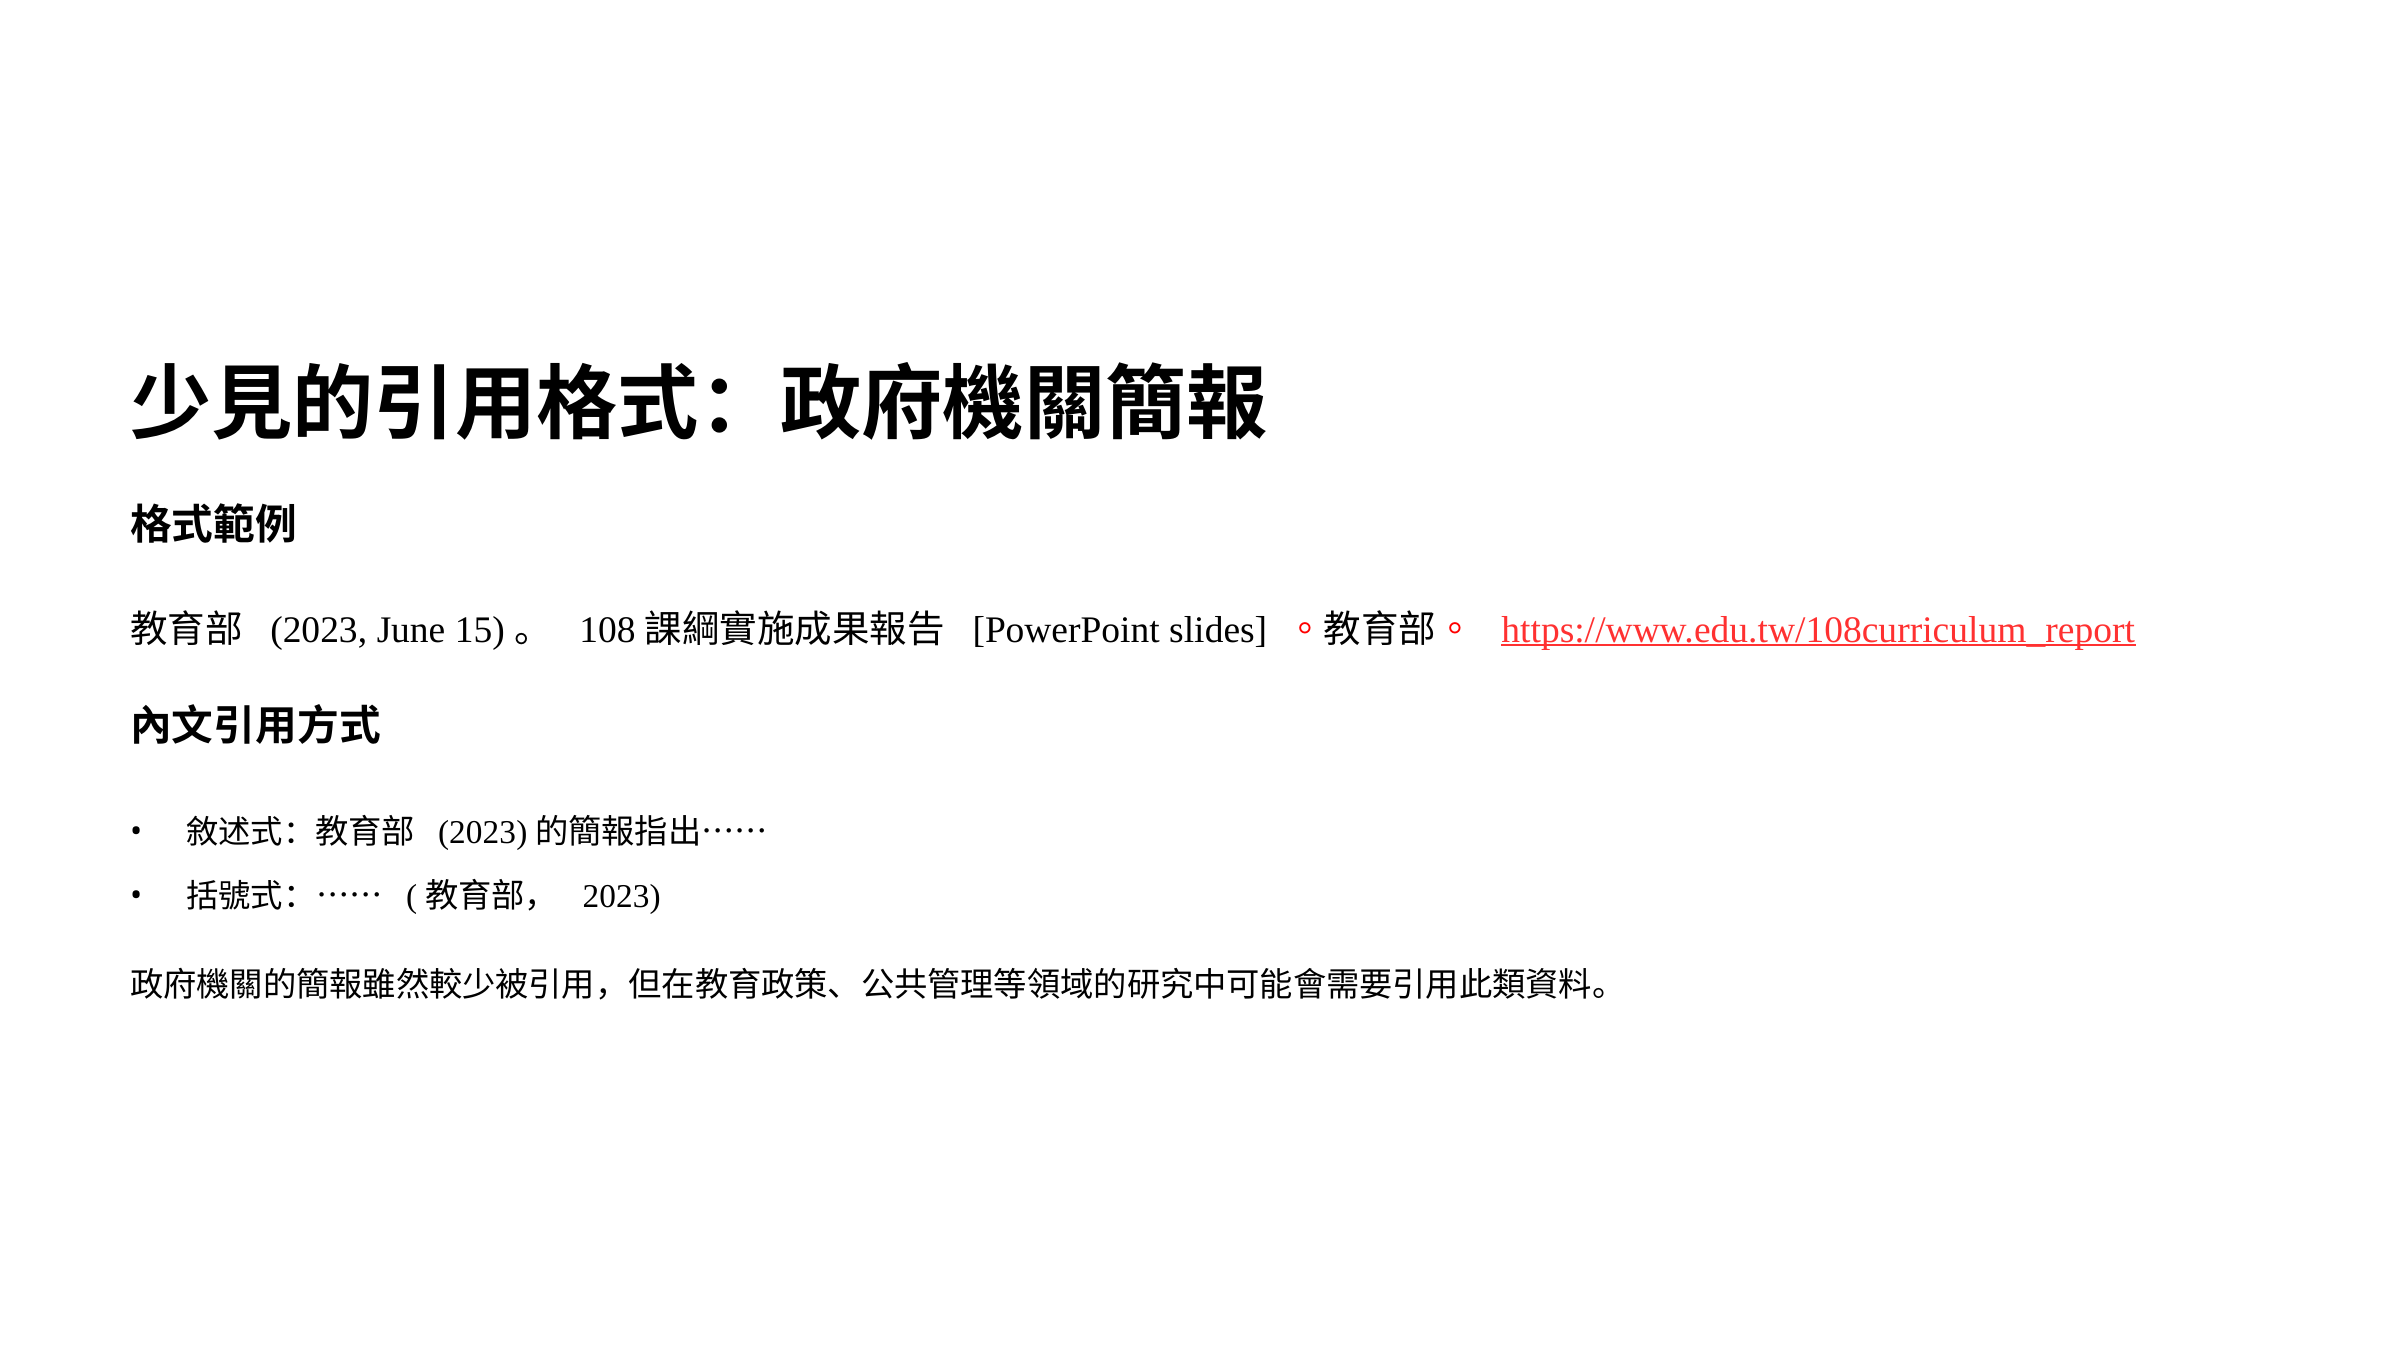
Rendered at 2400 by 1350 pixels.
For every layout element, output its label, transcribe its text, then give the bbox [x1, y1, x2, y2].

text_box 格式範例 [130, 498, 537, 549]
text_box 政府機關的簡報雖然較少被引用，但在教育政策、公共管理等領域的研究中可能會需要引用此類資料。 [130, 950, 2270, 1003]
text_box 括號式：…… (教育部， 2023) [130, 862, 2270, 914]
text_box 少見的引用格式：政府機關簡報 [130, 347, 1270, 449]
text_box 內文引用方式 [130, 699, 537, 750]
text_box 教育部 (2023, June 15)。 108課綱實施成果報告 [PowerPoint slides] 。教育部。 https://www.edu.tw/108curriculum_report [130, 598, 2270, 650]
text_box 教育部 (2023, June 15)。 108課綱實施成果報告 [PowerPoint slides] 。教育部。 https://www.edu.tw/108curriculum_report [1547, 646, 2077, 650]
text_box 敘述式：教育部 (2023)的簡報指出…… [130, 798, 2270, 850]
